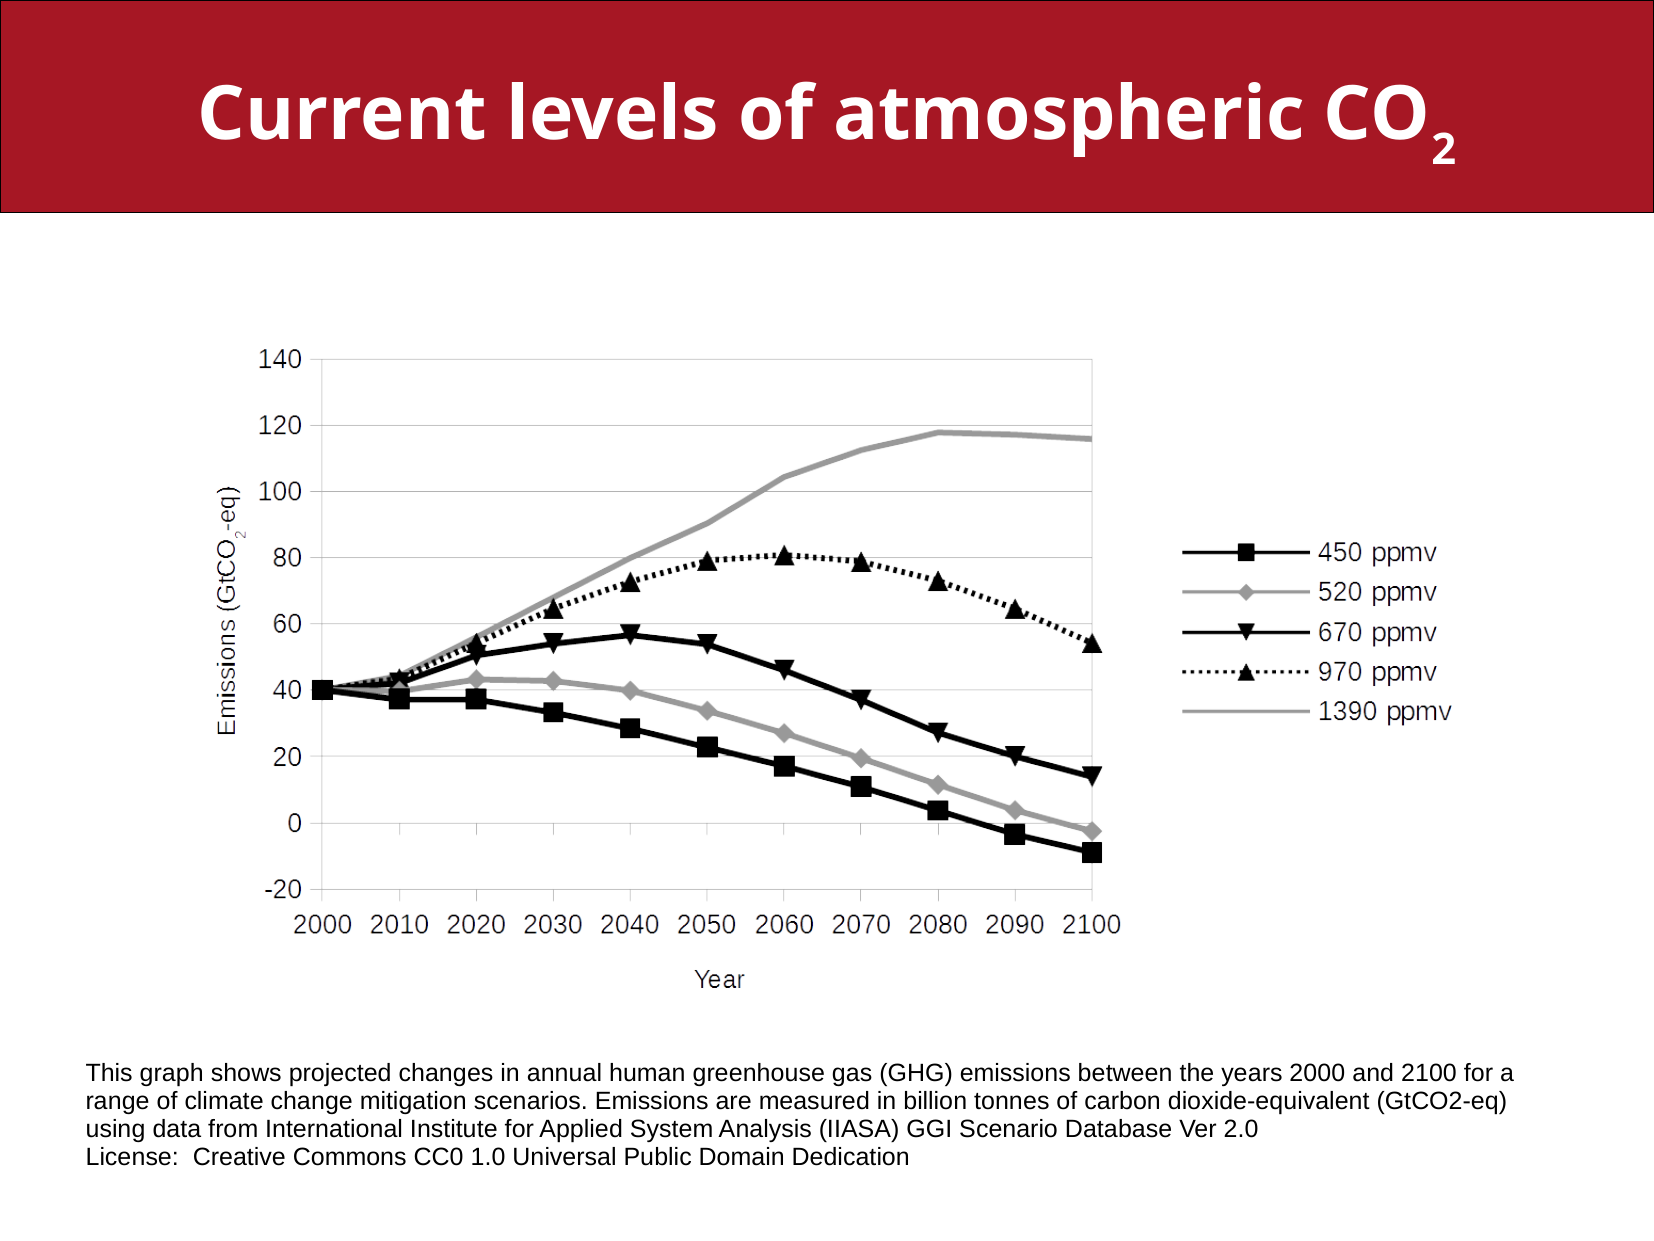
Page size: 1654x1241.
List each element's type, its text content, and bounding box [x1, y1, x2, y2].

picture [187, 299, 1467, 1019]
title Current levels of atmospheric CO2 [82, 47, 1571, 189]
text_box This graph shows projected changes in annual human greenhouse gas (GHG) emissions between the years 2000 and 2100 for a range of climate change mitigation scenarios. Emissions are measured in billion tonnes of carbon dioxide-equivalent (GtCO2-eq) using data from International Institute for Applied System Analysis (IIASA) GGI Scenario Database Ver 2.0 License: Creative Commons CC0 1.0 Universal Public Domain Dedication [70, 1051, 1548, 1178]
